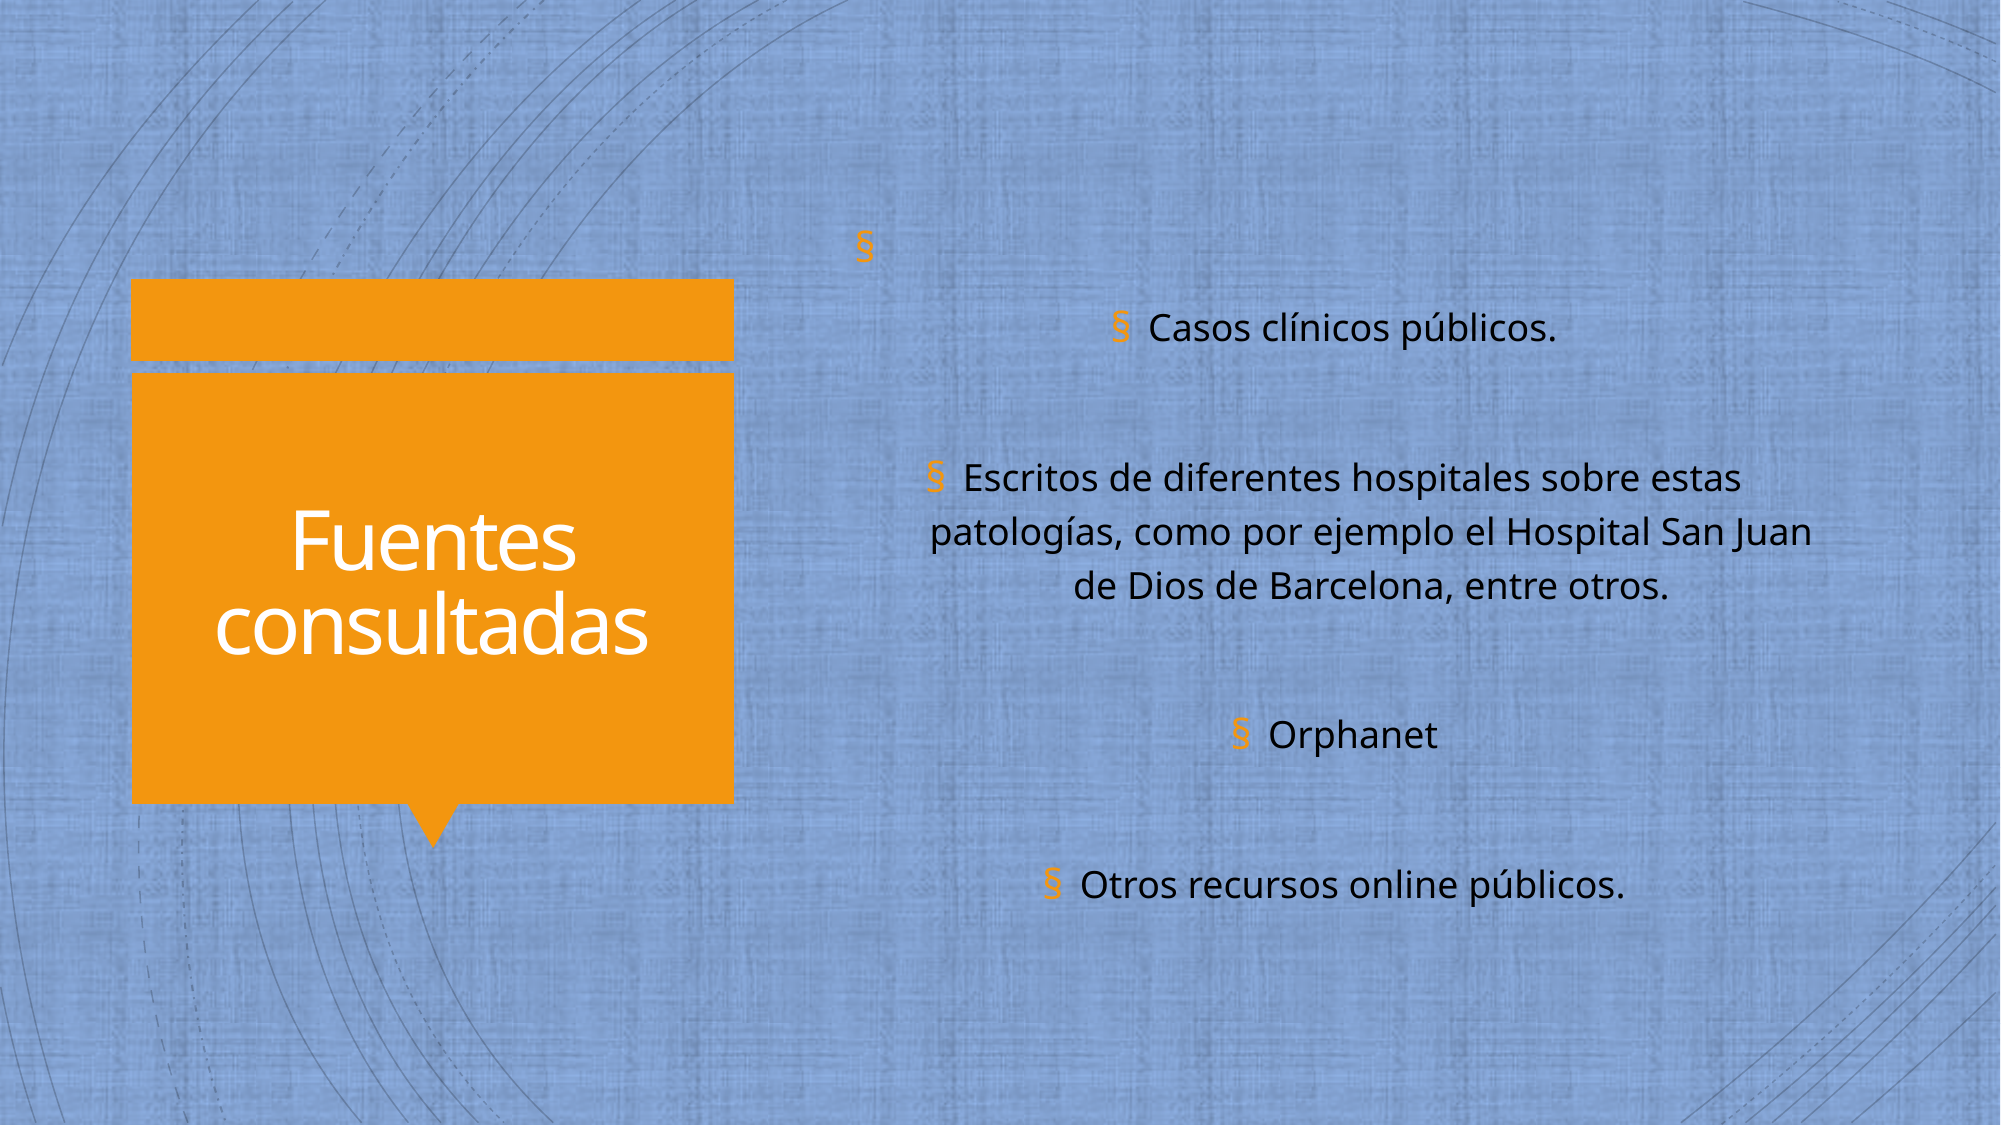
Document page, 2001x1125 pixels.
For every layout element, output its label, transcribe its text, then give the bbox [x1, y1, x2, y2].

list Casos clínicos públicos. Escritos de diferentes hospitales sobre estas patologías, como por ejemplo el Hospital San Juan de Dios de Barcelona, entre otros. Orphanet Otros recursos online públicos. [839, 131, 1871, 993]
title Fuentes consultadas [145, 385, 720, 789]
